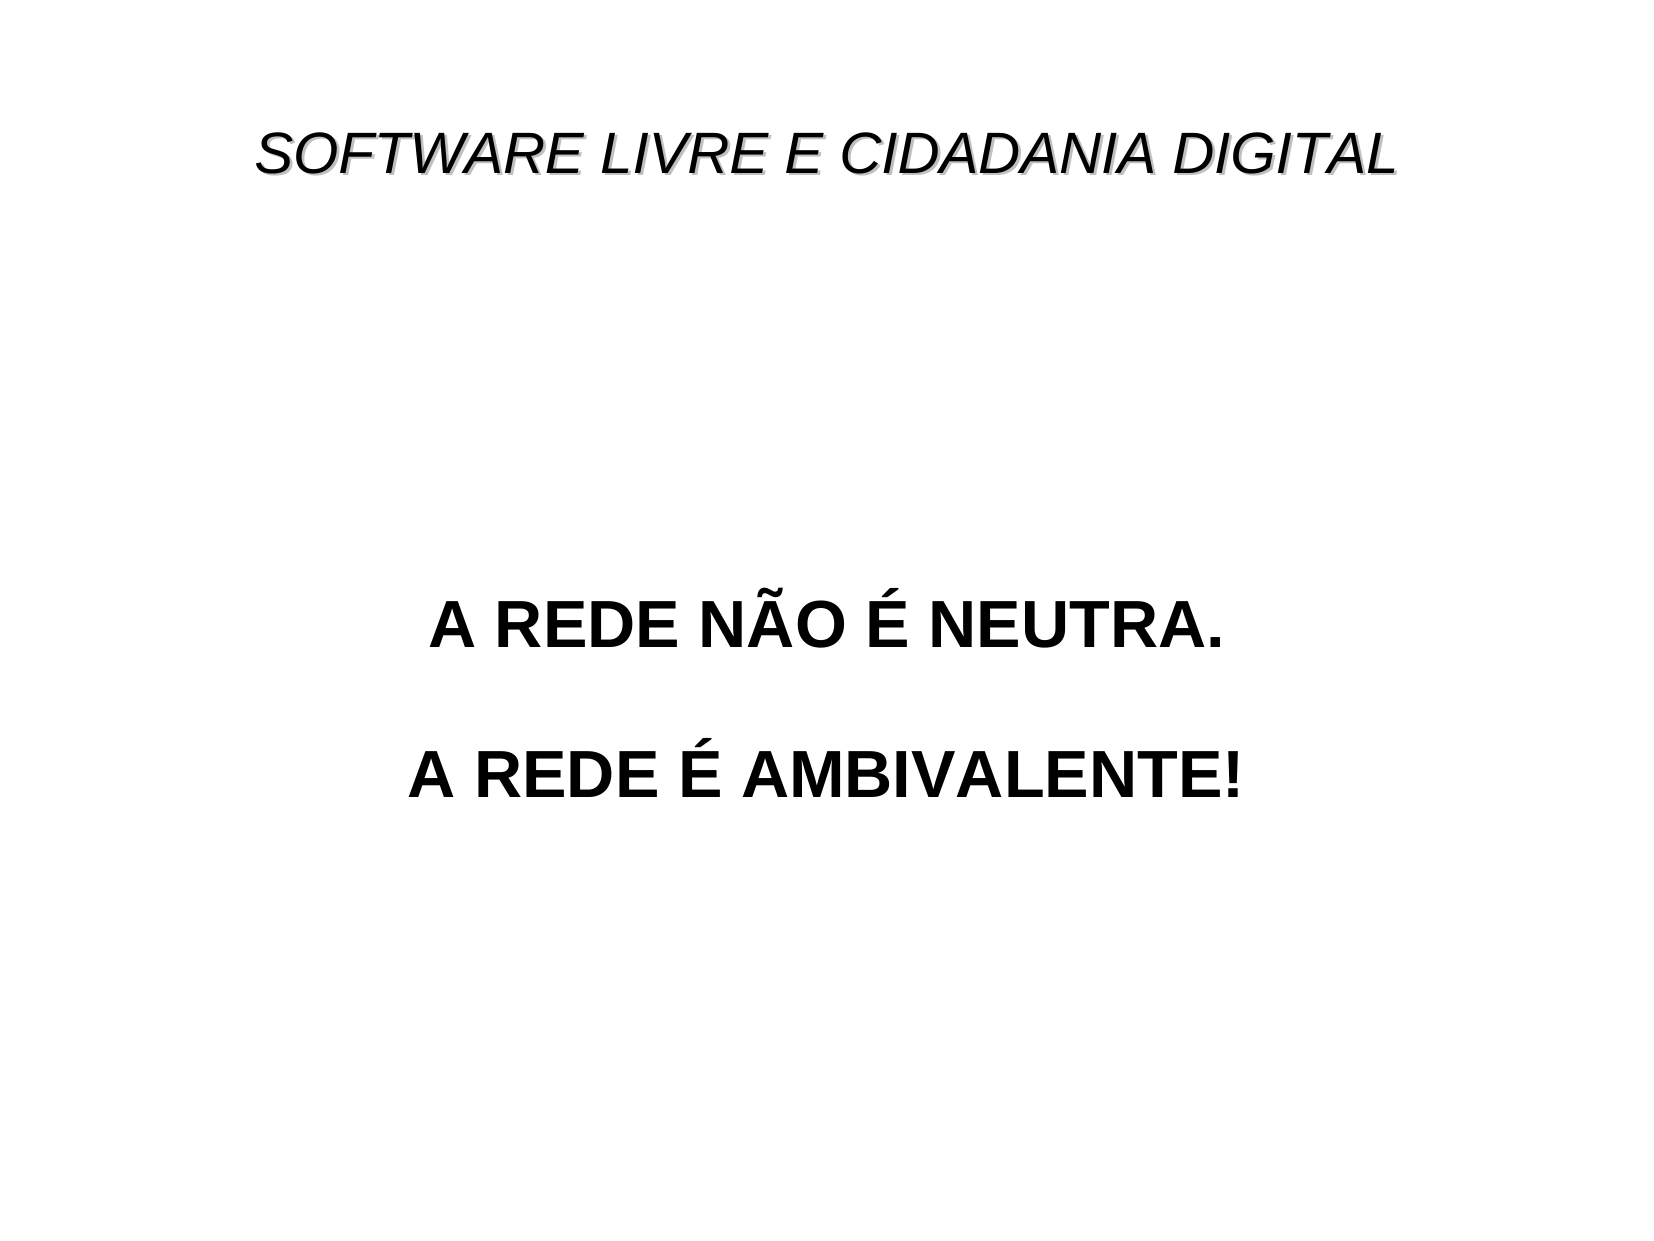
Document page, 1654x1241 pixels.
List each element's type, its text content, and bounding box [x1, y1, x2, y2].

subtitle A REDE NÃO É NEUTRA. A REDE É AMBIVALENTE! [82, 297, 1571, 1102]
title SOFTWARE LIVRE E CIDADANIA DIGITAL [82, 49, 1571, 257]
